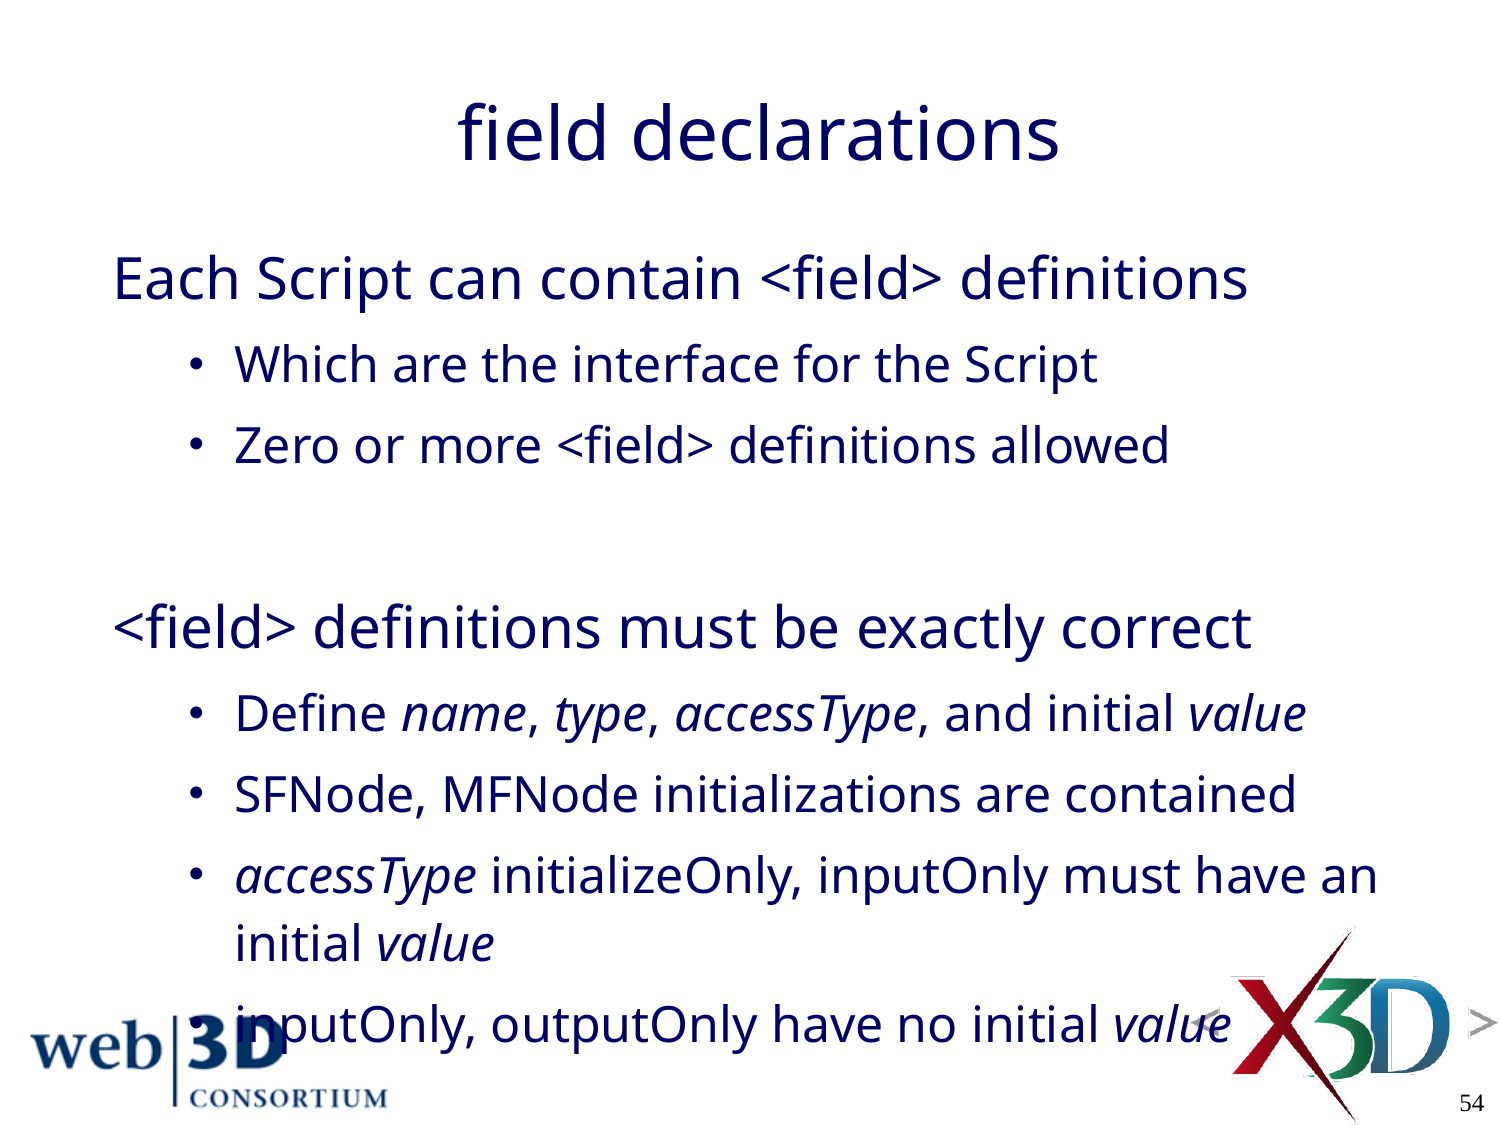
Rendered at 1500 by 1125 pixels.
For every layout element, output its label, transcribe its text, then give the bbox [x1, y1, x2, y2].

picture [12, 998, 413, 1118]
title field declarations [112, 44, 1388, 218]
list Each Script can contain <field> definitions Which are the interface for the Script Zero or more <field> definitions allowed <field> definitions must be exactly correct Define name, type, accessType, and initial value SFNode, MFNode initializations are contained accessType initializeOnly, inputOnly must have an initial value inputOnly, outputOnly have no initial value [112, 237, 1388, 986]
picture [1187, 926, 1500, 1125]
